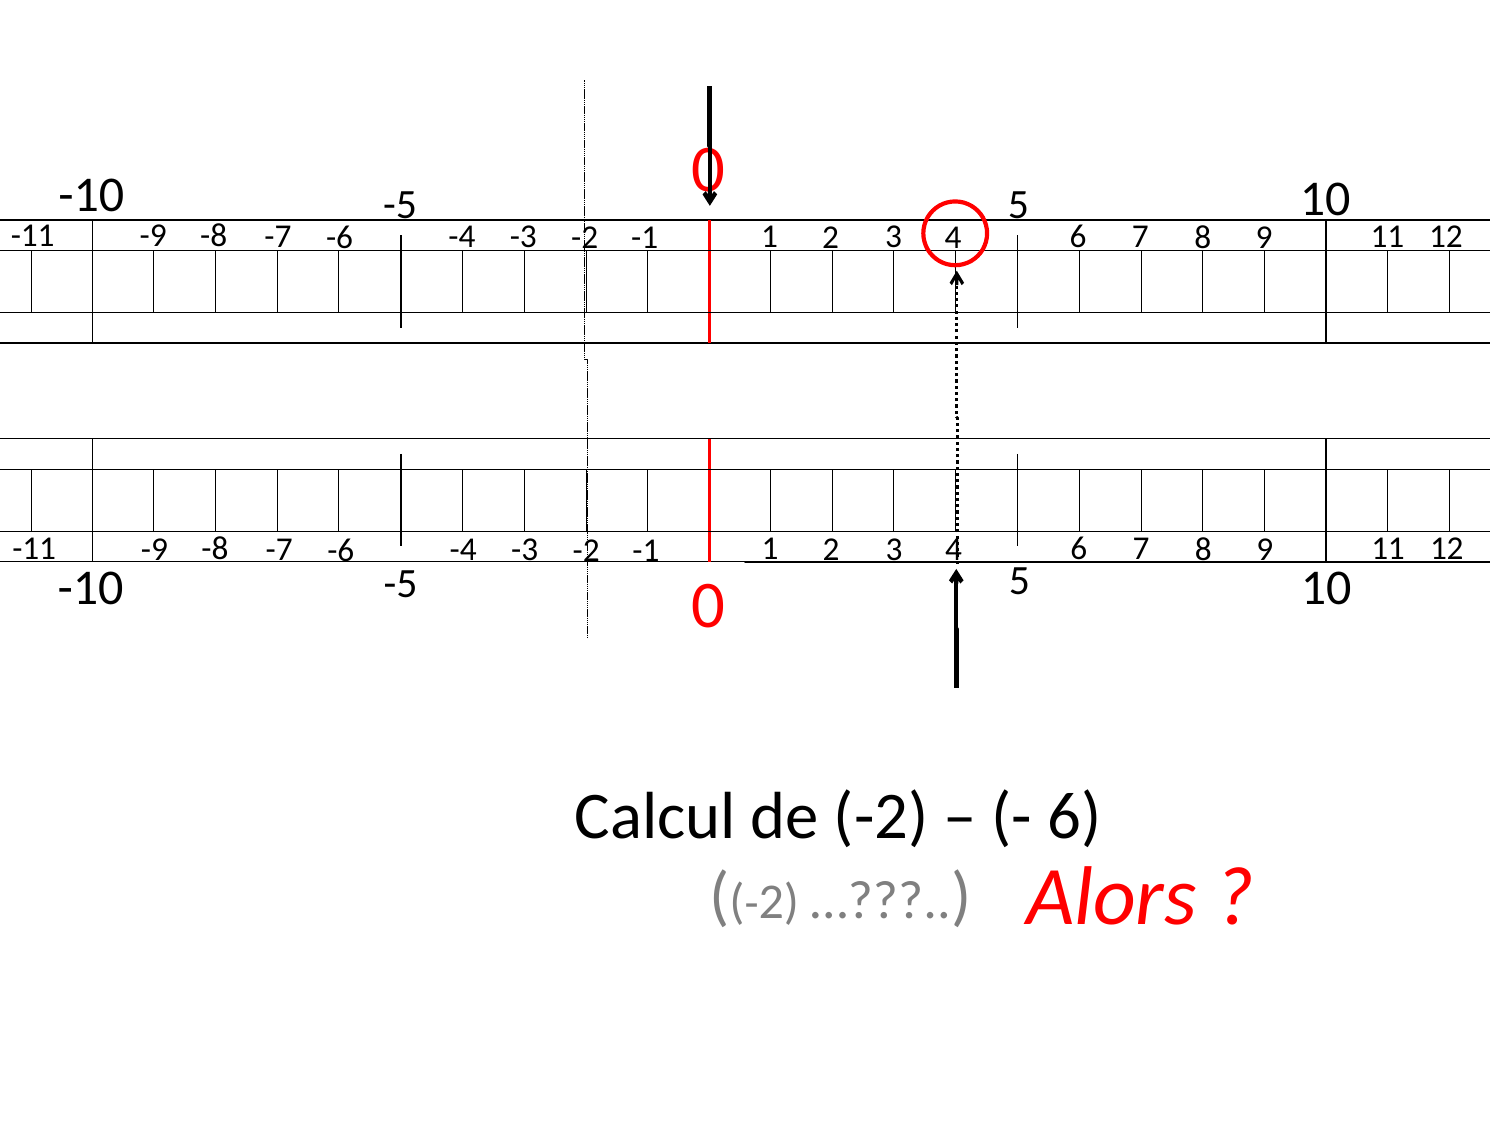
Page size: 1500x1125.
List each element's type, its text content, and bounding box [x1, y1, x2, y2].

text_box 1 [761, 213, 791, 254]
text_box -2 [571, 214, 584, 255]
text_box Calcul de (-2) – (- 6) ((-2) …???..) [559, 764, 1121, 1020]
text_box 6 [1070, 525, 1100, 566]
text_box 0 [676, 553, 728, 649]
text_box 12 [1429, 526, 1474, 567]
text_box 7 [1131, 214, 1162, 255]
text_box -4 [448, 213, 484, 254]
text_box -11 [12, 525, 63, 566]
text_box 2 [822, 215, 852, 256]
text_box -5 [383, 555, 422, 606]
text_box 0 [712, 154, 717, 185]
text_box -3 [511, 527, 547, 568]
text_box 3 [884, 214, 915, 255]
text_box -5 [383, 176, 422, 227]
text_box 8 [1198, 550, 1207, 558]
text_box 4 [944, 214, 974, 255]
text_box -1 [632, 527, 671, 568]
text_box 5 [1008, 552, 1038, 603]
text_box 0 [677, 117, 728, 213]
text_box -2 [572, 527, 587, 568]
text_box -8 [201, 526, 236, 567]
text_box -8 [200, 213, 235, 254]
text_box -7 [265, 527, 300, 568]
text_box -10 [57, 554, 135, 615]
text_box 1 [761, 525, 791, 566]
text_box 10 [1300, 554, 1378, 615]
text_box -2 [588, 542, 594, 554]
text_box 5 [1007, 176, 1038, 227]
text_box 12 [1429, 214, 1473, 255]
text_box Alors ? [1011, 834, 1273, 950]
text_box 10 [1300, 165, 1378, 226]
text_box -6 [325, 214, 358, 255]
text_box 11 [1370, 213, 1413, 254]
text_box -10 [58, 161, 136, 222]
text_box -2 [585, 214, 608, 255]
text_box -1 [631, 215, 670, 255]
text_box 2 [822, 527, 852, 568]
text_box -2 [585, 229, 593, 243]
text_box -7 [264, 214, 299, 255]
text_box 4 [945, 526, 975, 567]
text_box -2 [588, 527, 609, 568]
text_box -3 [509, 214, 546, 255]
text_box 7 [1132, 526, 1162, 567]
text_box 3 [885, 526, 915, 567]
text_box -11 [10, 212, 62, 253]
text_box -9 [140, 526, 176, 567]
text_box -4 [449, 526, 485, 567]
text_box 0 [698, 152, 708, 187]
text_box 6 [1069, 213, 1099, 254]
text_box 8 [1194, 214, 1224, 255]
text_box -9 [139, 213, 175, 254]
text_box 8 [1195, 526, 1225, 567]
text_box 11 [1371, 525, 1414, 566]
text_box 9 [1255, 215, 1285, 256]
text_box 8 [1199, 539, 1206, 547]
text_box -6 [327, 527, 360, 568]
text_box 9 [1256, 527, 1286, 568]
